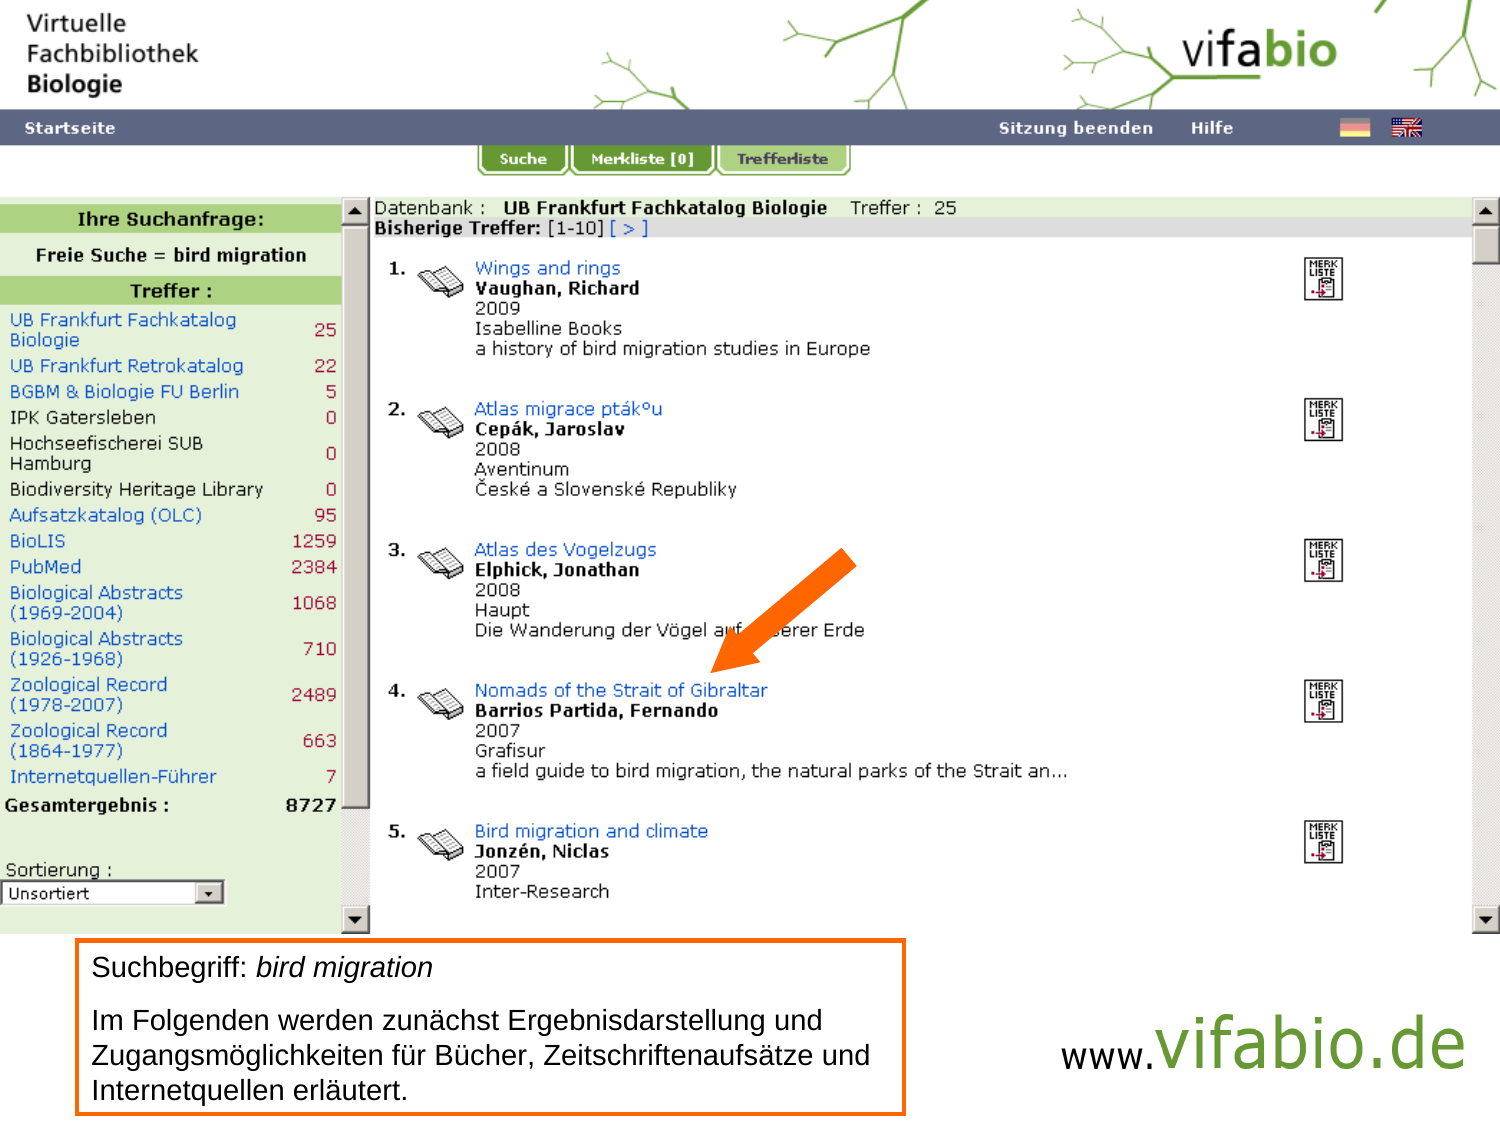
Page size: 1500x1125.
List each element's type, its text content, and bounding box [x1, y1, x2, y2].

picture [0, 0, 1500, 934]
text_box [710, 547, 857, 674]
text_box Suchbegriff: bird migration Im Folgenden werden zunächst Ergebnisdarstellung und Zugangsmöglichkeiten für Bücher, Zeitschriftenaufsätze und Internetquellen erläutert. [76, 940, 904, 1115]
picture [1009, 964, 1500, 1125]
